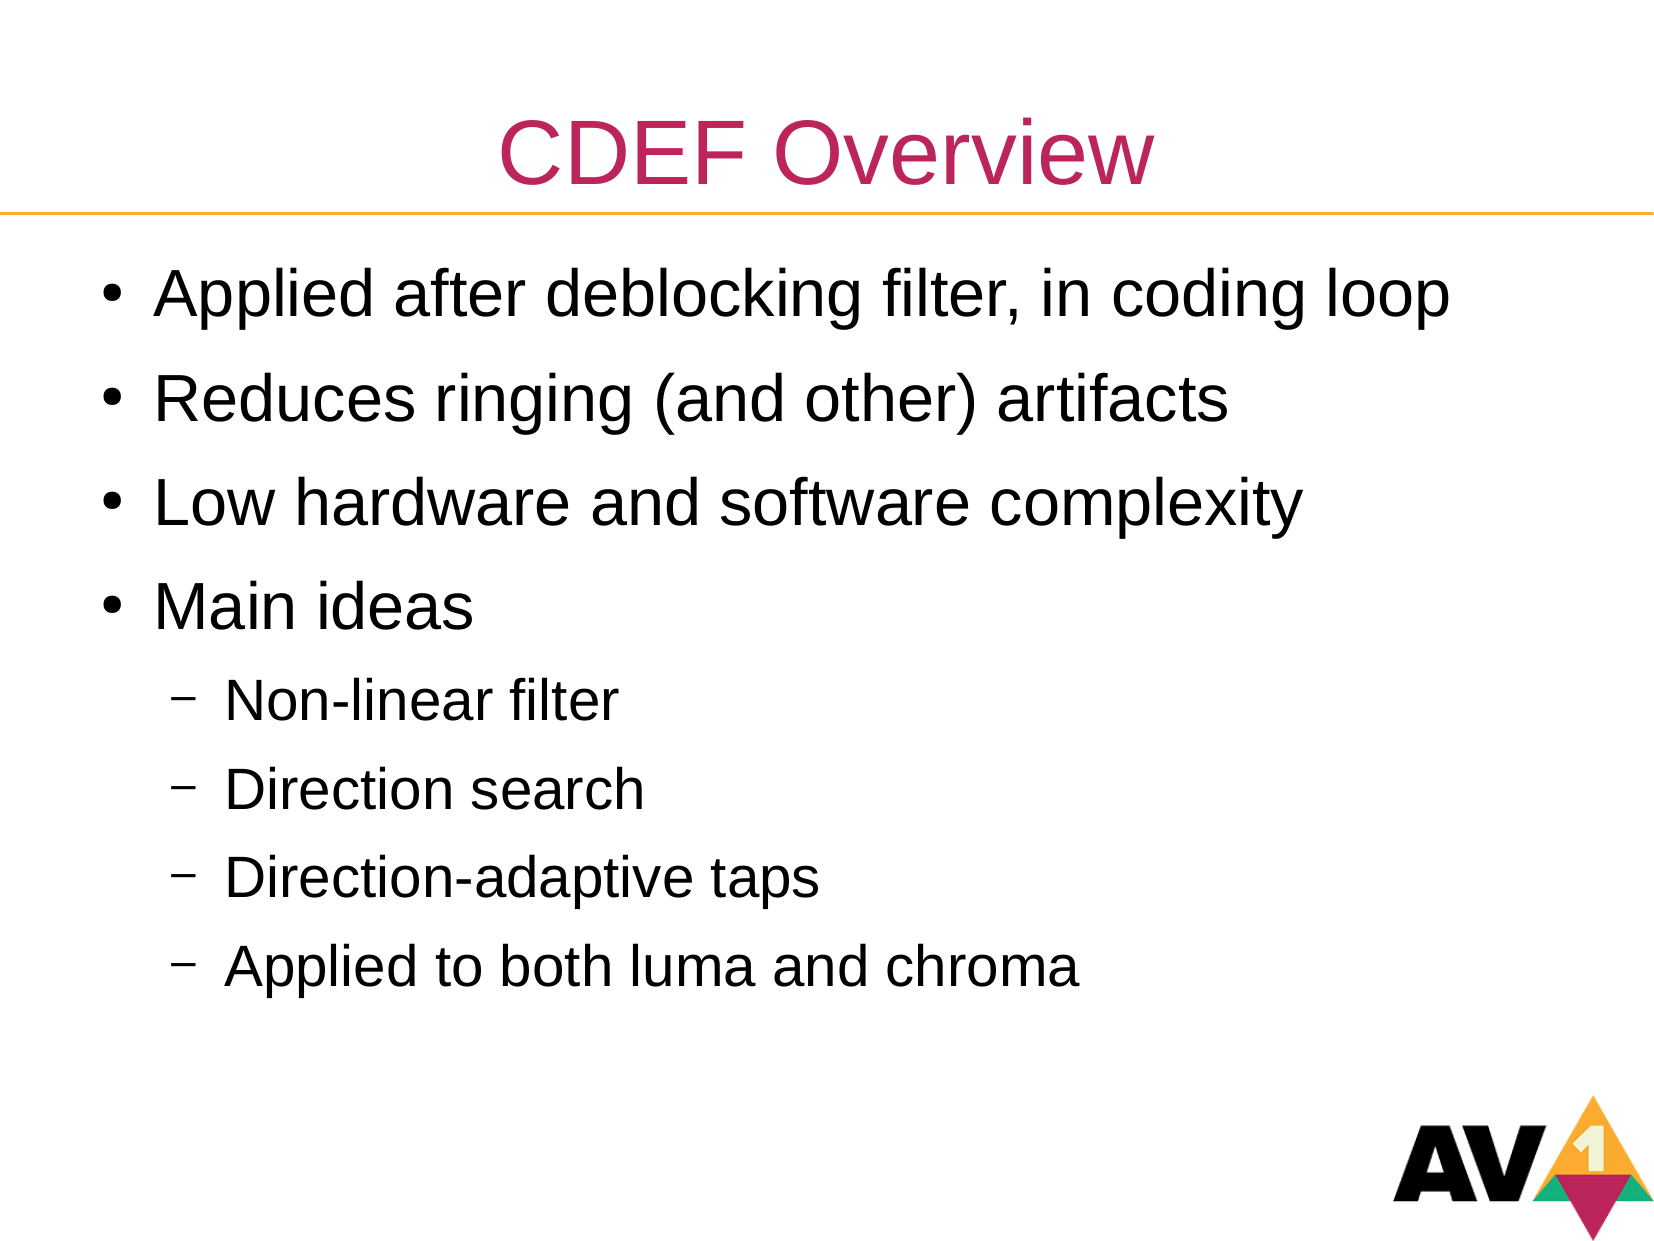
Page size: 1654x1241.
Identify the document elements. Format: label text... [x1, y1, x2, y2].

picture [1393, 1095, 1654, 1241]
title CDEF Overview [82, 49, 1571, 256]
list Applied after deblocking filter, in coding loop Reduces ringing (and other) artifacts Low hardware and software complexity Main ideas Non-linear filter Direction search Direction-adaptive taps Applied to both luma and chroma [82, 256, 1571, 1010]
